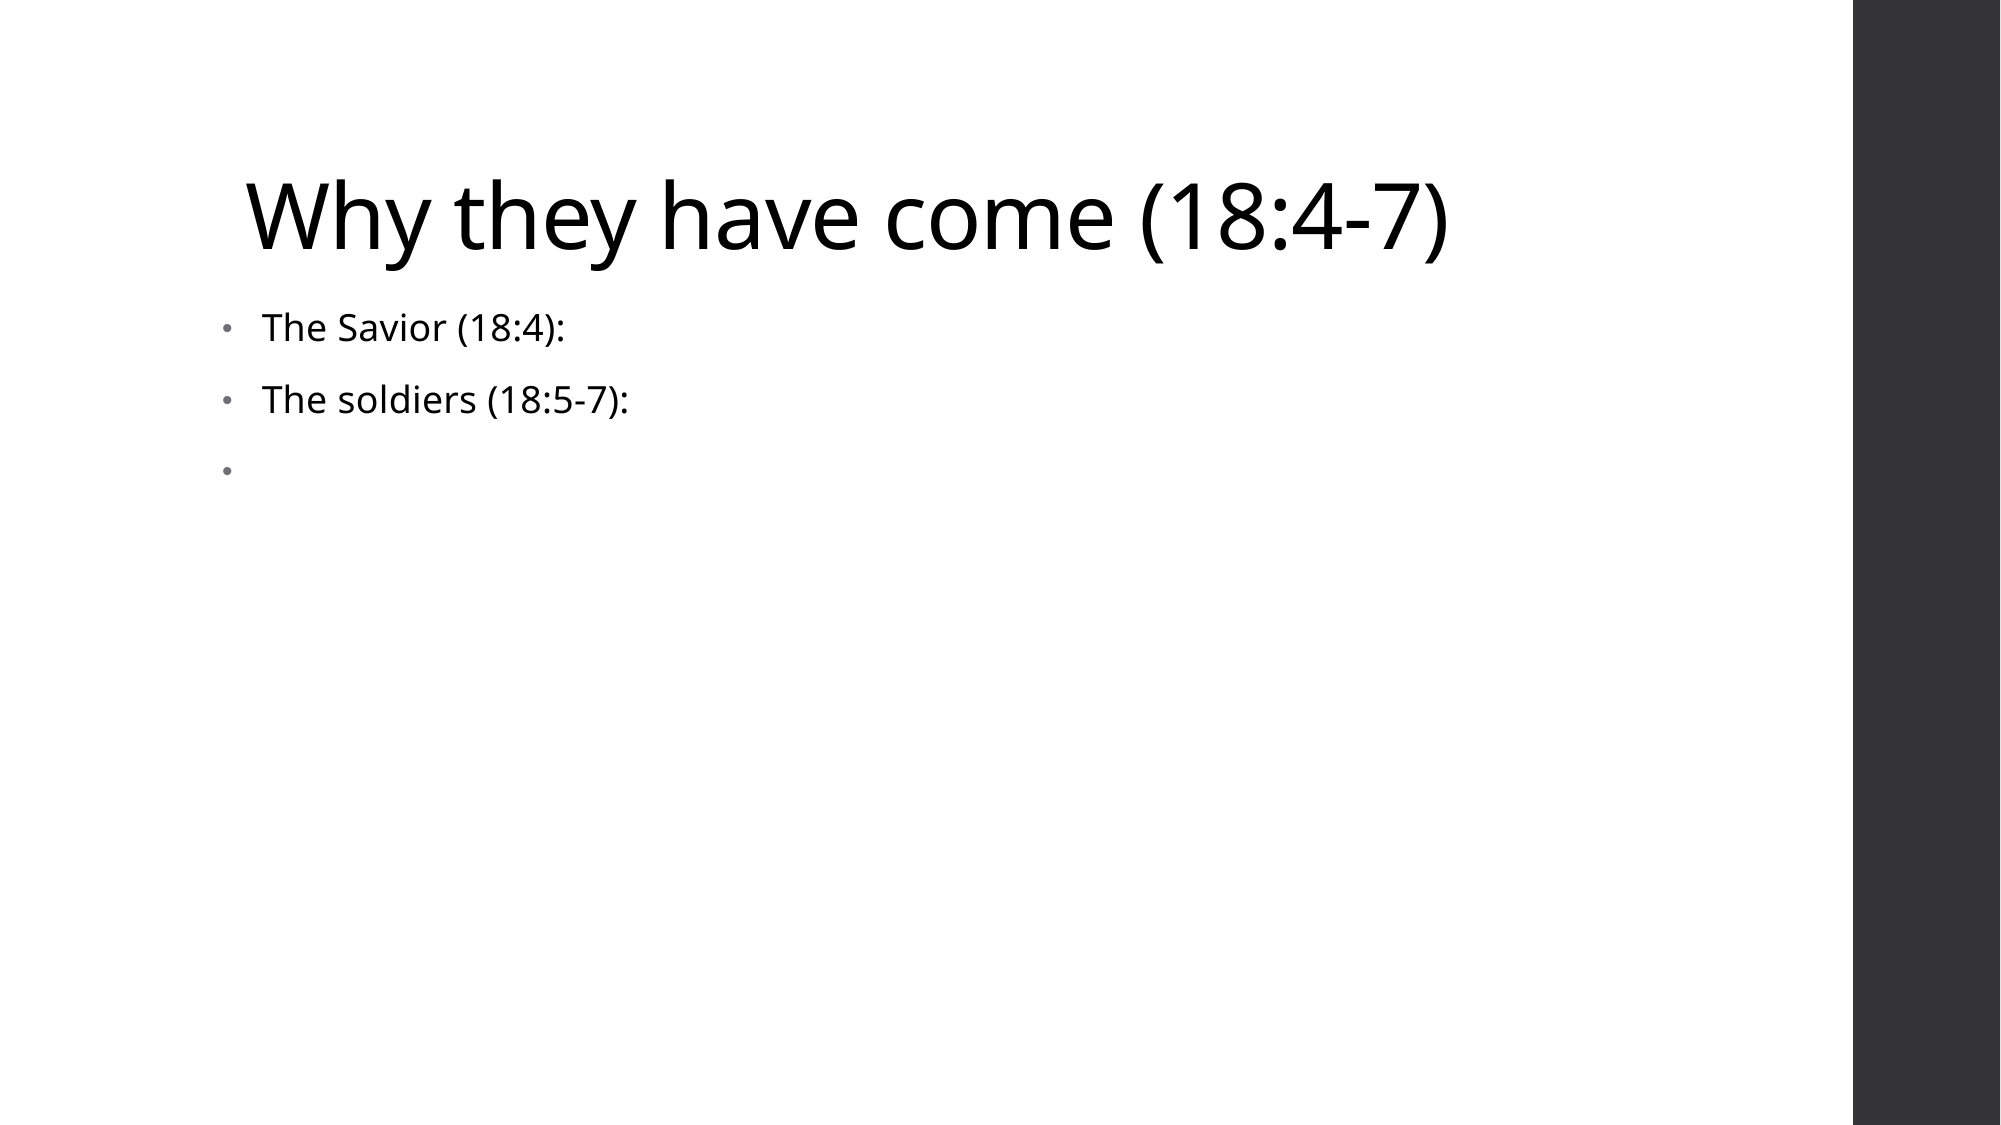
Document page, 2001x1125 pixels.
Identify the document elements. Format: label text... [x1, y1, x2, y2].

list The Savior (18:4): The soldiers (18:5-7): [206, 299, 1617, 1014]
title Why they have come (18:4-7) [206, 60, 1797, 278]
